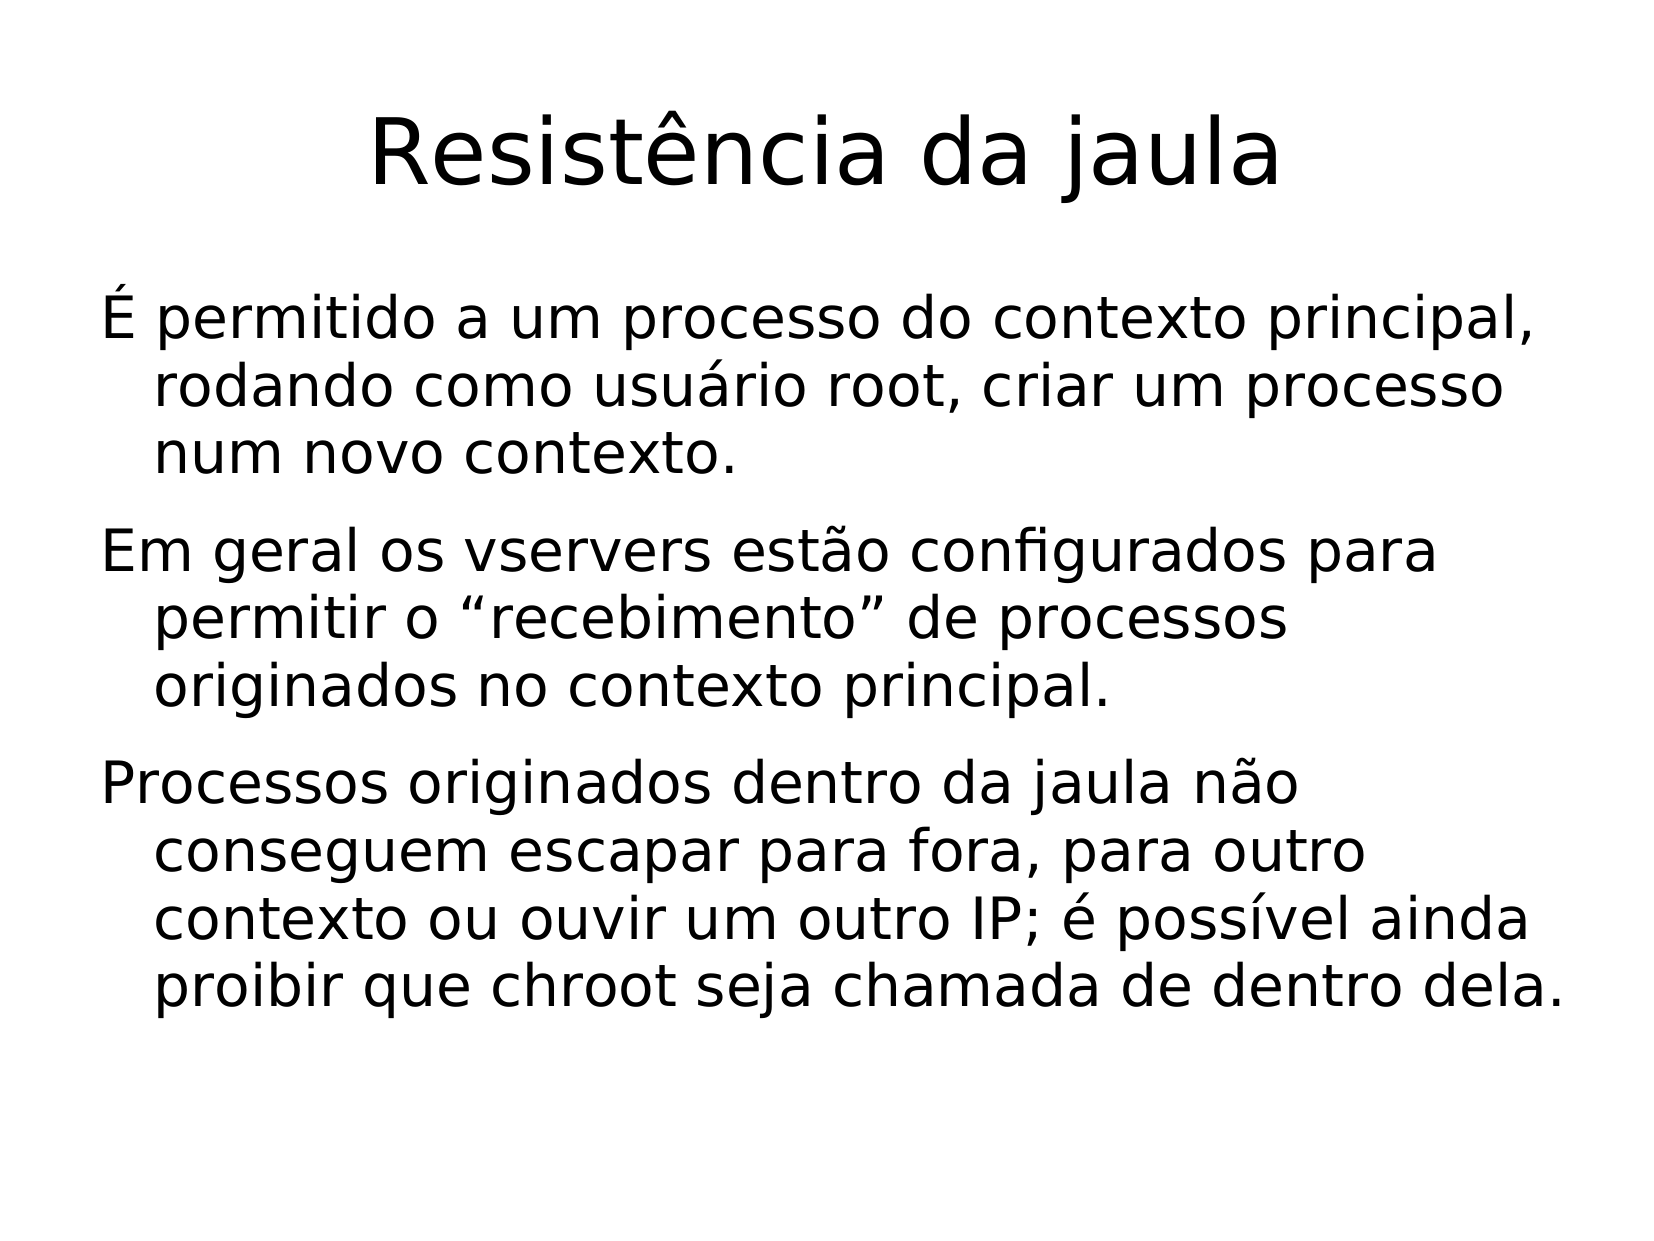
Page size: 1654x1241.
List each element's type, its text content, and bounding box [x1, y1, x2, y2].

list É permitido a um processo do contexto principal, rodando como usuário root, criar um processo num novo contexto. Em geral os vservers estão configurados para permitir o “recebimento” de processos originados no contexto principal. Processos originados dentro da jaula não conseguem escapar para fora, para outro contexto ou ouvir um outro IP; é possível ainda proibir que chroot seja chamada de dentro dela. [82, 284, 1571, 1088]
title Resistência da jaula [82, 49, 1571, 257]
